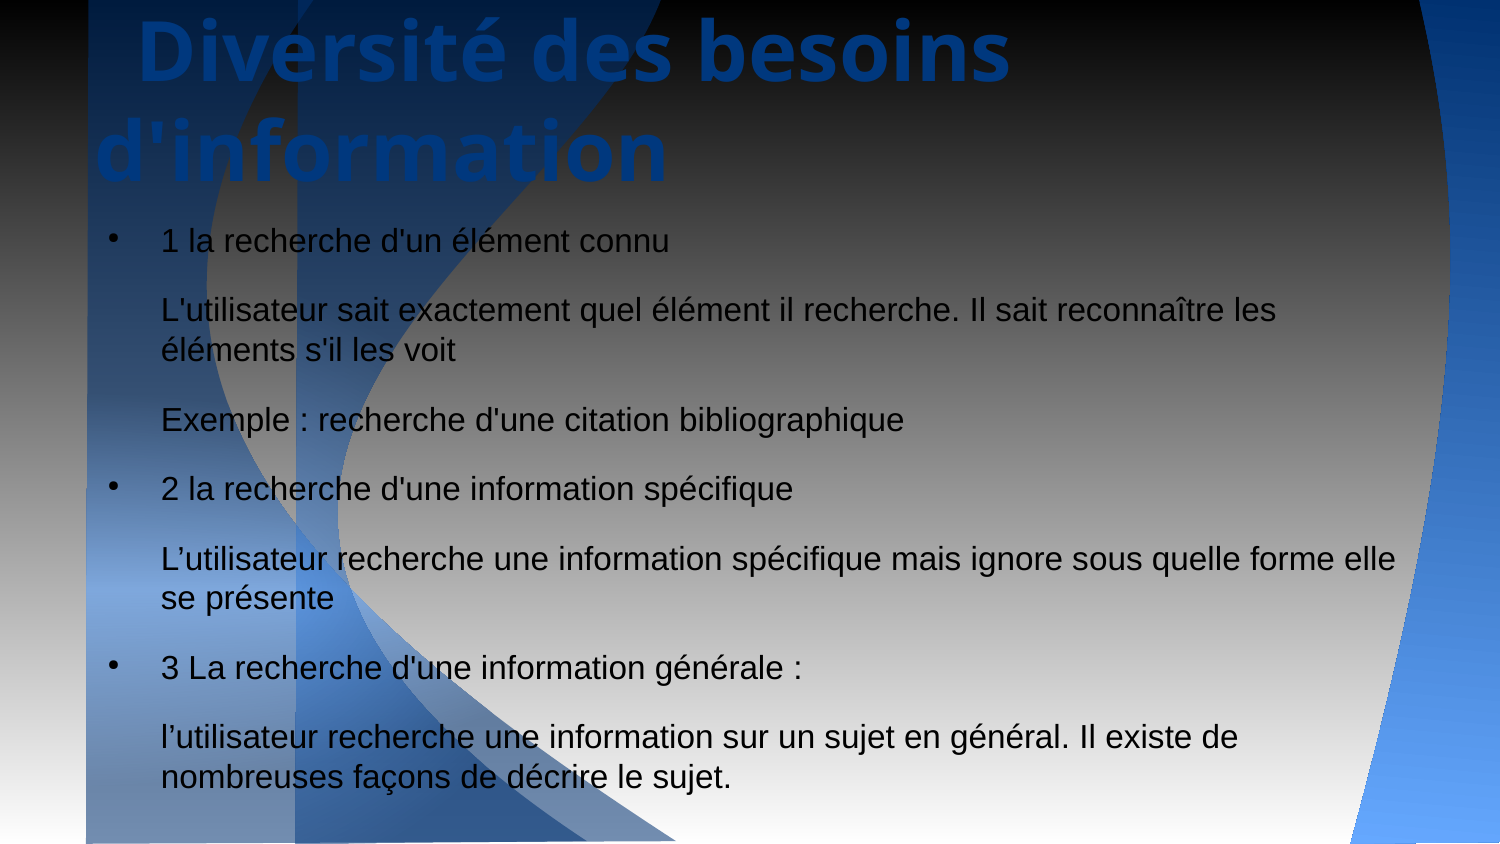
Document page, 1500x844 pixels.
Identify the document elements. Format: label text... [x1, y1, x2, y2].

list 1 la recherche d'un élément connu L'utilisateur sait exactement quel élément il recherche. Il sait reconnaître les éléments s'il les voit Exemple : recherche d'une citation bibliographique 2 la recherche d'une information spécifique L’utilisateur recherche une information spécifique mais ignore sous quelle forme elle se présente 3 La recherche d'une information générale : l’utilisateur recherche une information sur un sujet en général. Il existe de nombreuses façons de décrire le sujet. [75, 204, 1425, 844]
title Diversité des besoins d'information [79, 0, 1430, 213]
